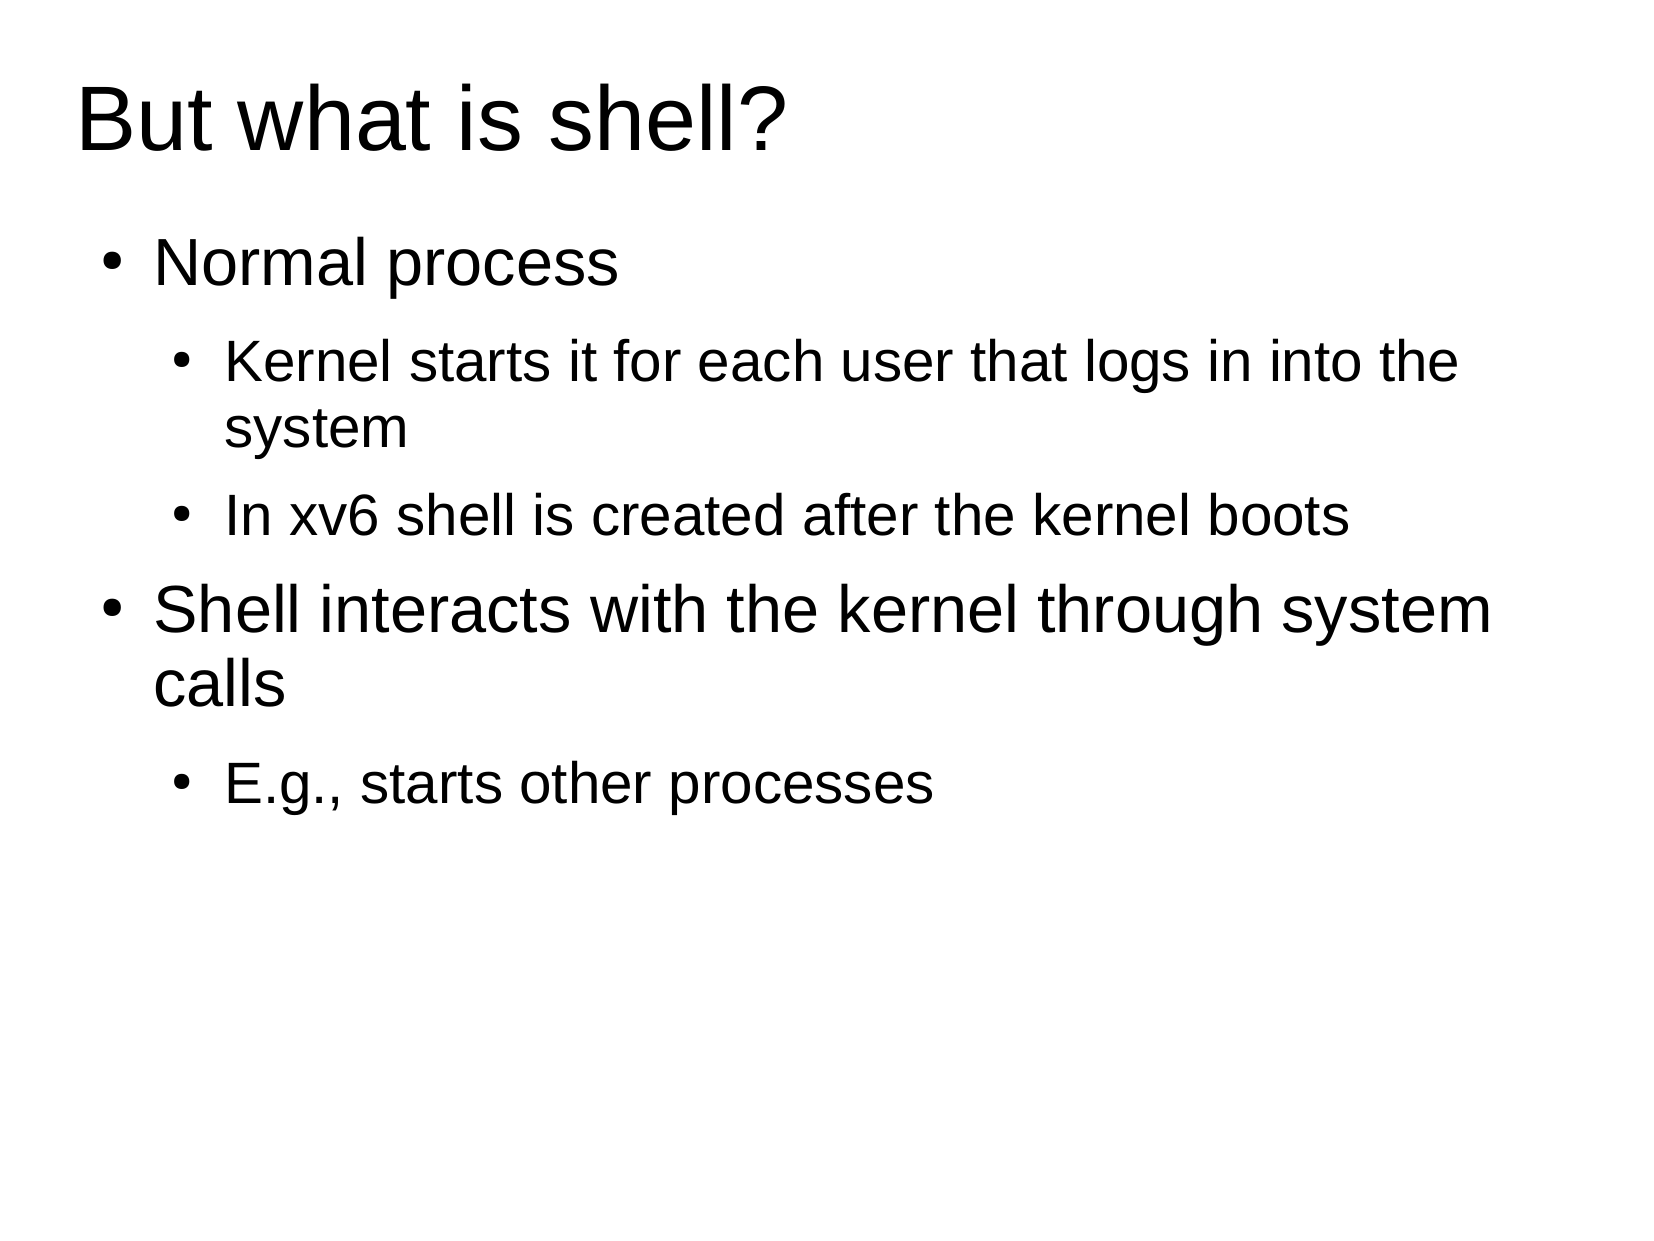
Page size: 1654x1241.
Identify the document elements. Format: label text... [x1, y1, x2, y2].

list Normal process Kernel starts it for each user that logs in into the system In xv6 shell is created after the kernel boots Shell interacts with the kernel through system calls E.g., starts other processes [82, 225, 1571, 1163]
title But what is shell? [75, 49, 1201, 188]
